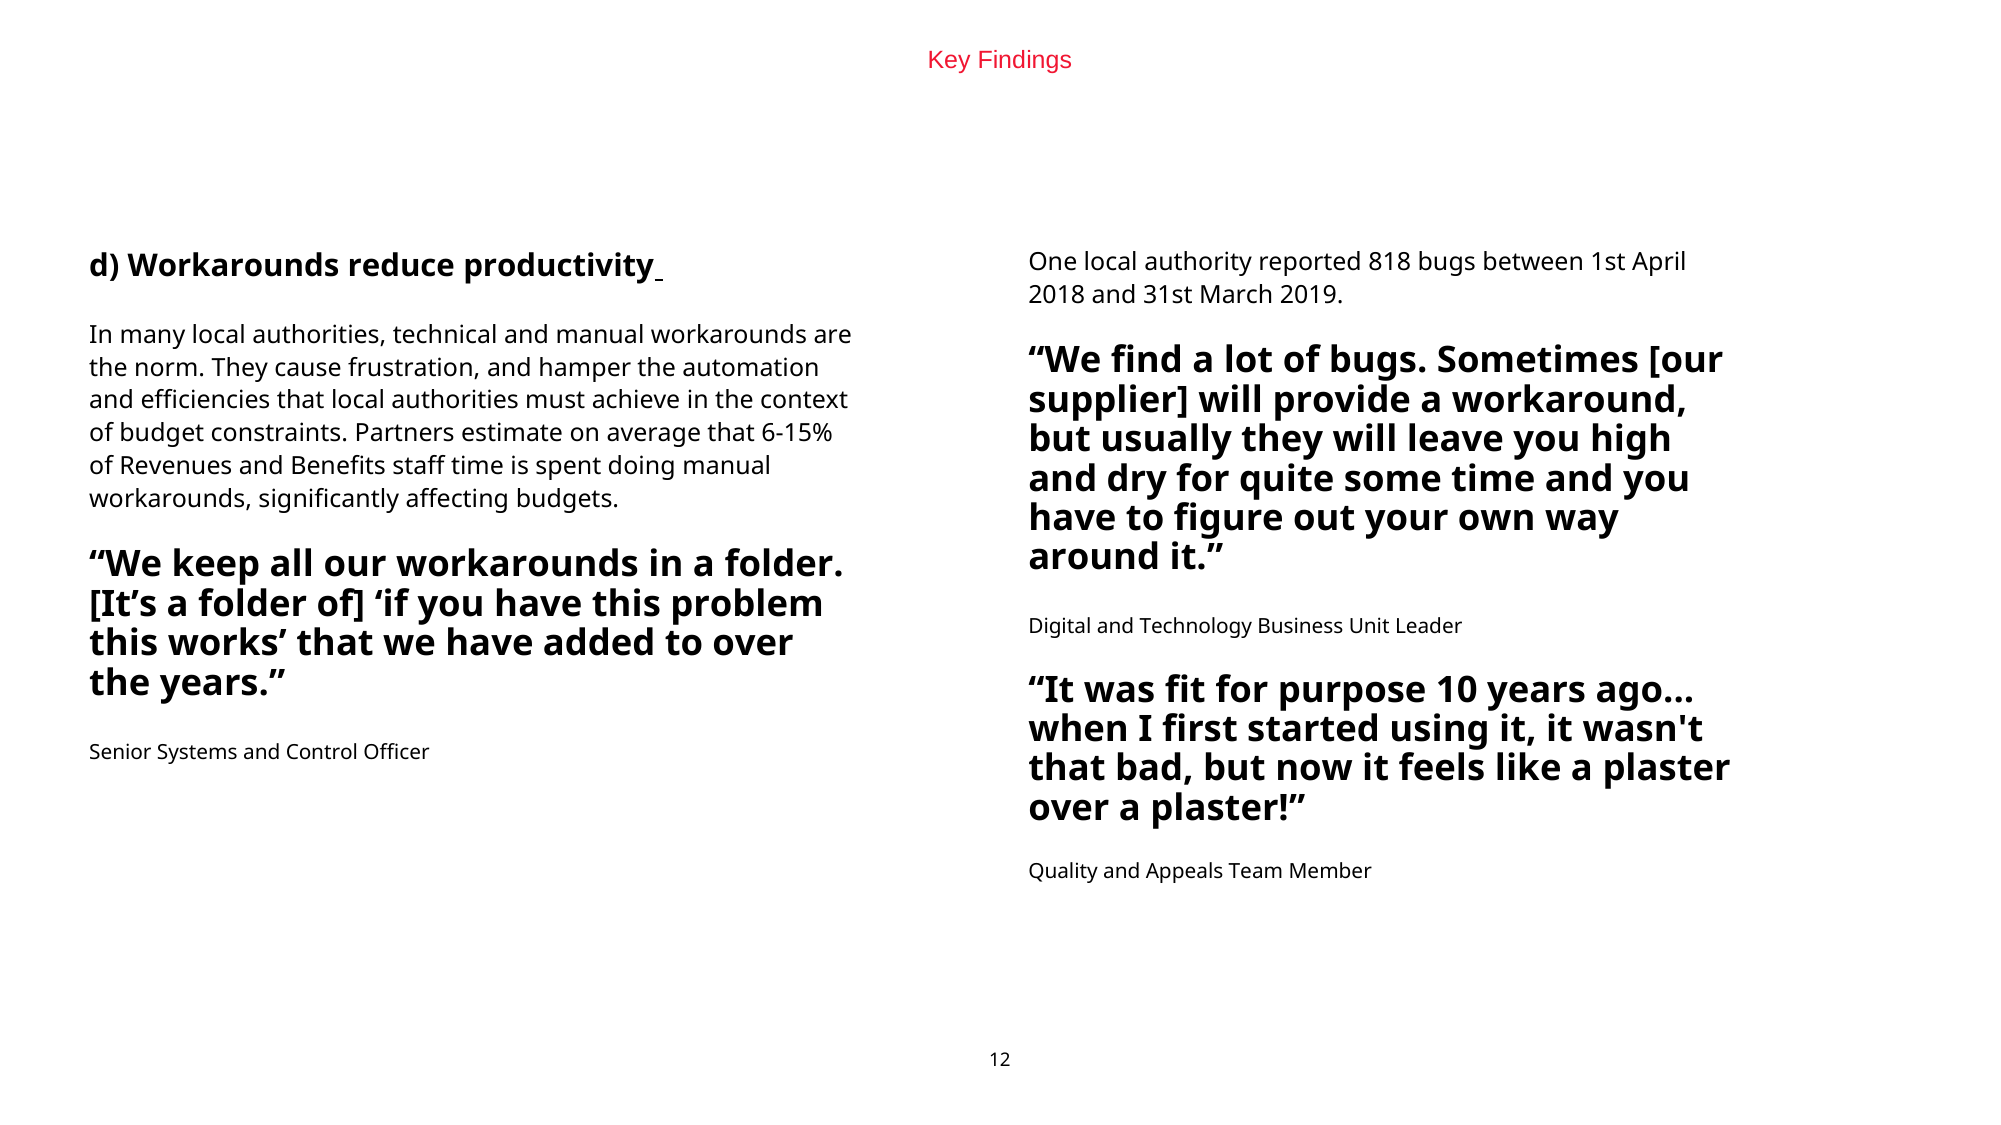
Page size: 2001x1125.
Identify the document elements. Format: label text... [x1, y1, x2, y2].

text_box 18 [955, 997, 1045, 1123]
text_box One local authority reported 818 bugs between 1st April 2018 and 31st March 2019. “We find a lot of bugs. Sometimes [our supplier] will provide a workaround, but usually they will leave you high and dry for quite some time and you have to figure out your own way around it.” Digital and Technology Business Unit Leader “It was fit for purpose 10 years ago... when I first started using it, it wasn't that bad, but now it feels like a plaster over a plaster!” Quality and Appeals Team Member [1020, 235, 1759, 1012]
text_box Key Findings [864, 40, 1136, 79]
text_box d) Workarounds reduce productivity In many local authorities, technical and manual workarounds are the norm. They cause frustration, and hamper the automation and efficiencies that local authorities must achieve in the context of budget constraints. Partners estimate on average that 6-15% of Revenues and Benefits staff time is spent doing manual workarounds, significantly affecting budgets. “We keep all our workarounds in a folder. [It’s a folder of] ‘if you have this problem this works’ that we have added to over the years.” Senior Systems and Control Officer [83, 235, 865, 994]
